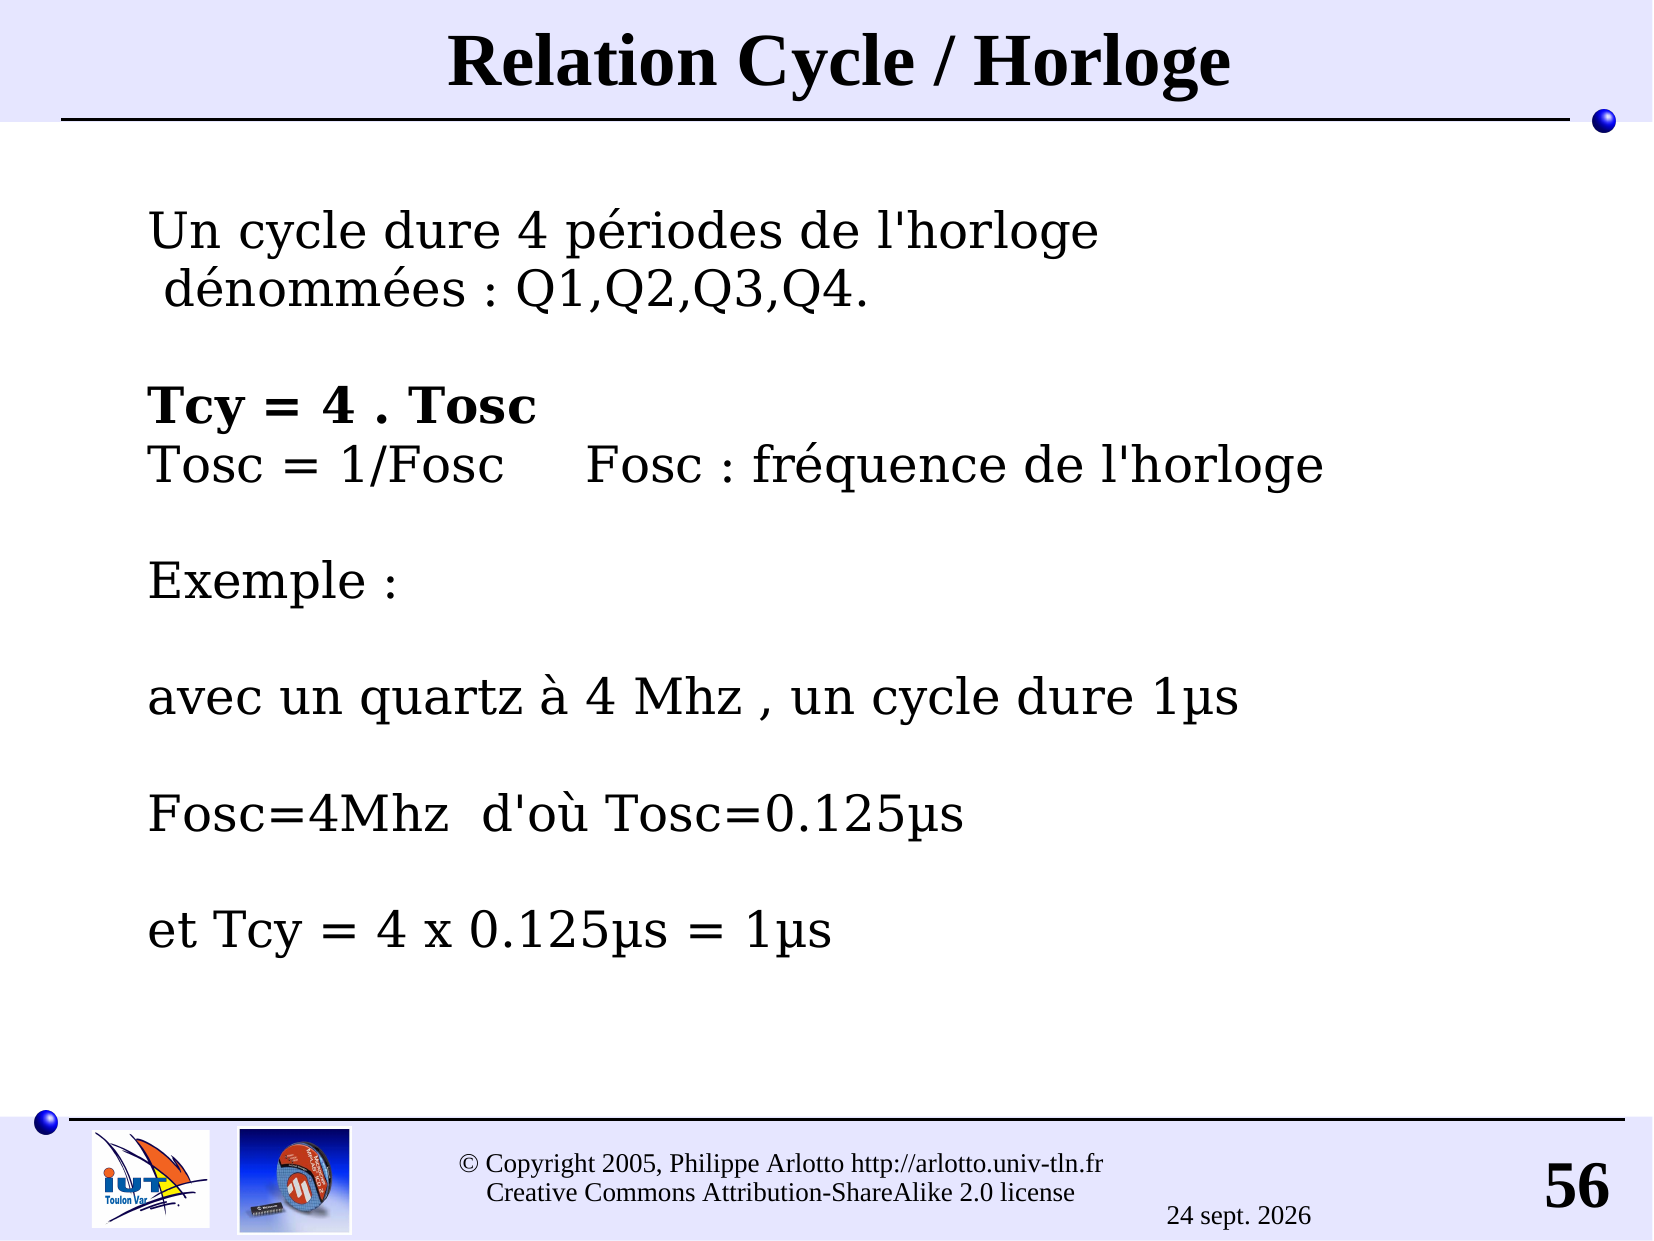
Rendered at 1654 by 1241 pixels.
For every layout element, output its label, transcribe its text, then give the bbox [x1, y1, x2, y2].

text_box Un cycle dure 4 périodes de l'horloge dénommées : Q1,Q2,Q3,Q4. Tcy = 4 . Tosc Tosc = 1/Fosc Fosc : fréquence de l'horloge Exemple : avec un quartz à 4 Mhz , un cycle dure 1µs Fosc=4Mhz d'où Tosc=0.125µs et Tcy = 4 x 0.125µs = 1µs [147, 202, 1326, 1018]
picture [237, 1126, 352, 1235]
title Relation Cycle / Horloge [95, 14, 1585, 107]
